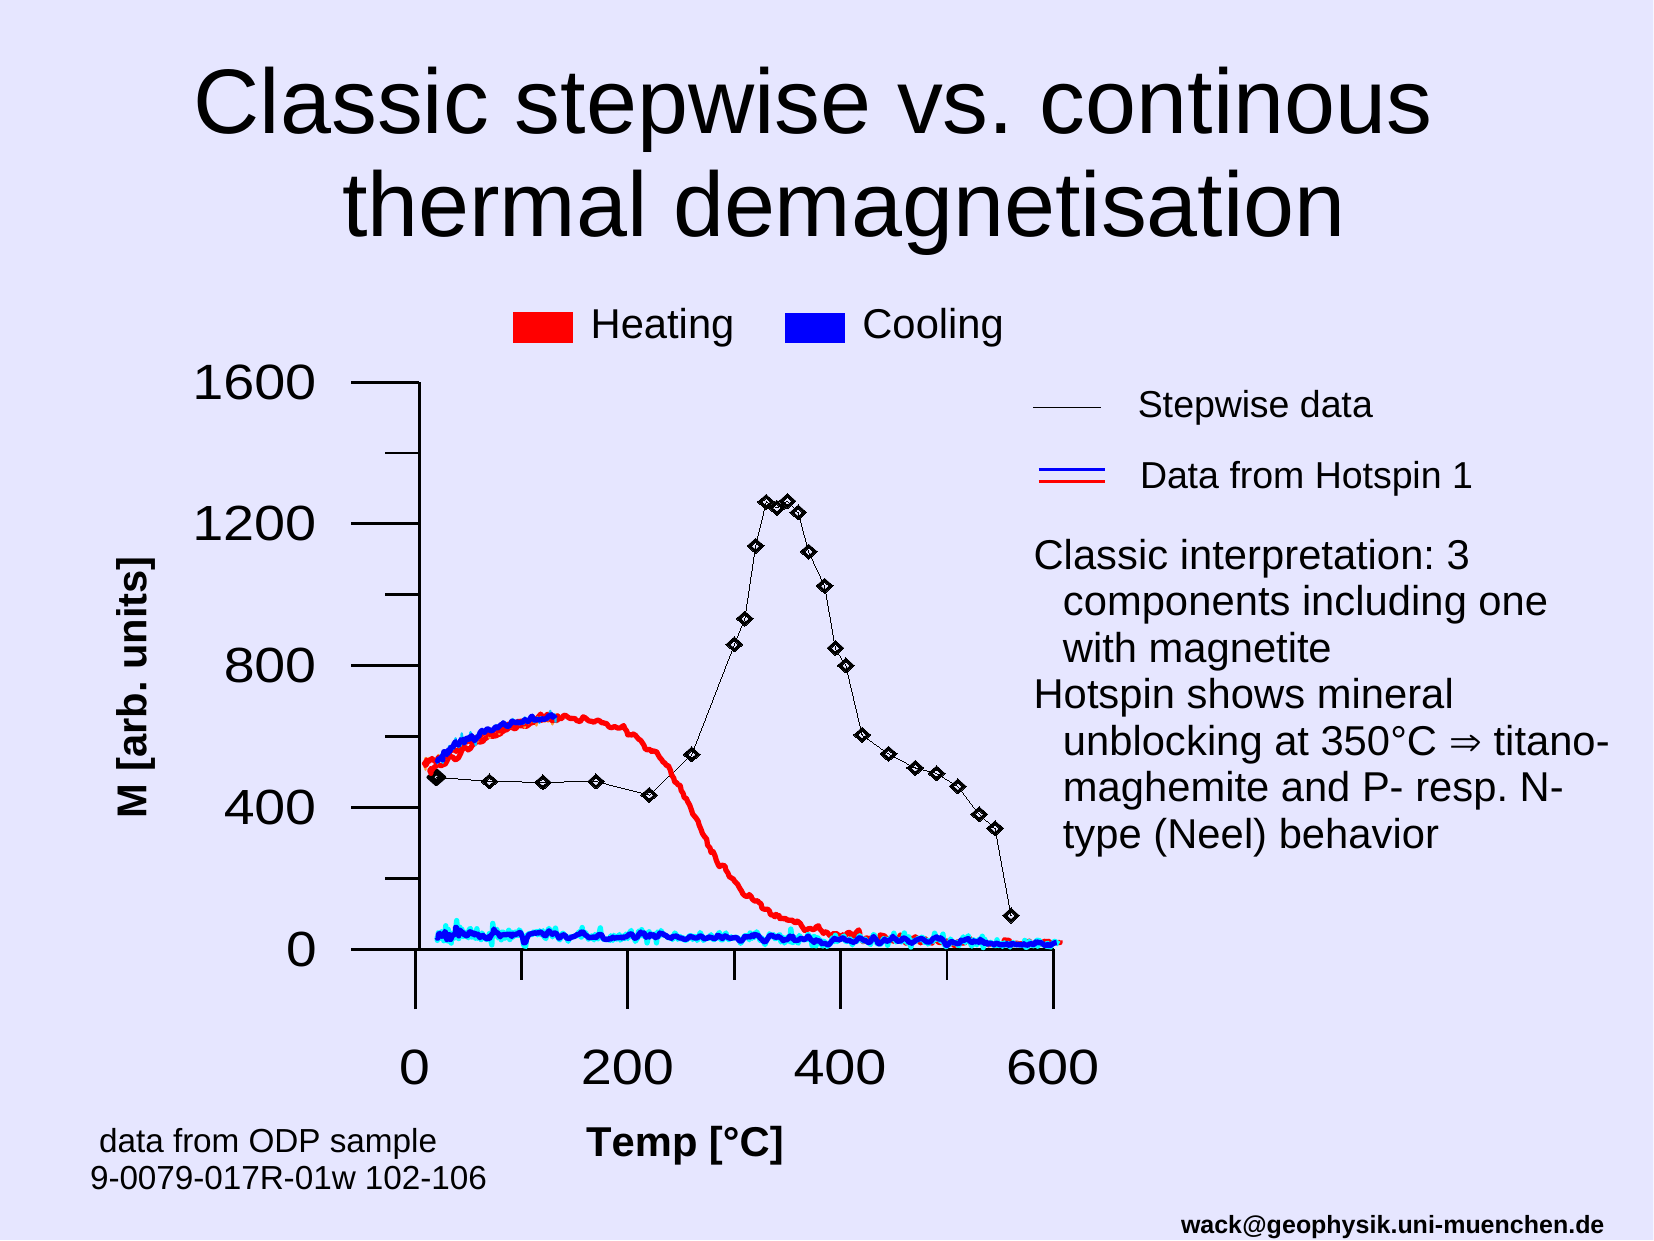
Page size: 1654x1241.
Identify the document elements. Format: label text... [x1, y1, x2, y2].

text_box [949, 778, 967, 794]
text_box [816, 578, 834, 594]
text_box [1002, 907, 1020, 924]
text_box Stepwise data [1137, 383, 1389, 443]
text_box [725, 636, 743, 652]
text_box [970, 806, 988, 822]
text_box [853, 727, 871, 743]
text_box [427, 769, 445, 785]
text_box 400 [223, 779, 317, 835]
text_box 400 [793, 1039, 887, 1096]
text_box 200 [580, 1039, 674, 1096]
text_box [986, 820, 1004, 836]
title Classic stepwise vs. continous thermal demagnetisation [82, 49, 1571, 257]
text_box [928, 765, 946, 781]
text_box [534, 774, 552, 790]
text_box [785, 313, 845, 343]
text_box 0 [399, 1039, 430, 1096]
text_box Heating [590, 301, 735, 349]
text_box 800 [223, 638, 317, 694]
text_box [747, 538, 765, 554]
text_box 0 [286, 921, 317, 977]
text_box [640, 787, 658, 803]
text_box 1600 [192, 354, 317, 410]
text_box [587, 773, 605, 789]
text_box [880, 746, 898, 762]
text_box 600 [1006, 1039, 1100, 1096]
text_box [906, 760, 924, 776]
text_box [827, 640, 844, 656]
text_box [513, 312, 573, 343]
text_box [481, 773, 499, 789]
text_box Data from Hotspin 1 [1139, 454, 1484, 498]
text_box Cooling [862, 301, 1005, 349]
text_box 1200 [192, 496, 317, 552]
text_box data from ODP sample 9-0079-017R-01w 102-106 [89, 1122, 532, 1197]
text_box [789, 504, 807, 520]
text_box [757, 493, 796, 516]
text_box Classic interpretation: 3 components including one with magnetite Hotspin shows mineral unblocking at 350°C ⇒ titano-maghemite and P- resp. N-type (Neel) behavior [1033, 531, 1625, 1063]
text_box [683, 746, 701, 762]
text_box M [arb. units] [100, 496, 219, 834]
text_box Temp [°C] [586, 1118, 992, 1185]
text_box [837, 657, 855, 673]
text_box [800, 544, 818, 560]
text_box [736, 611, 754, 627]
